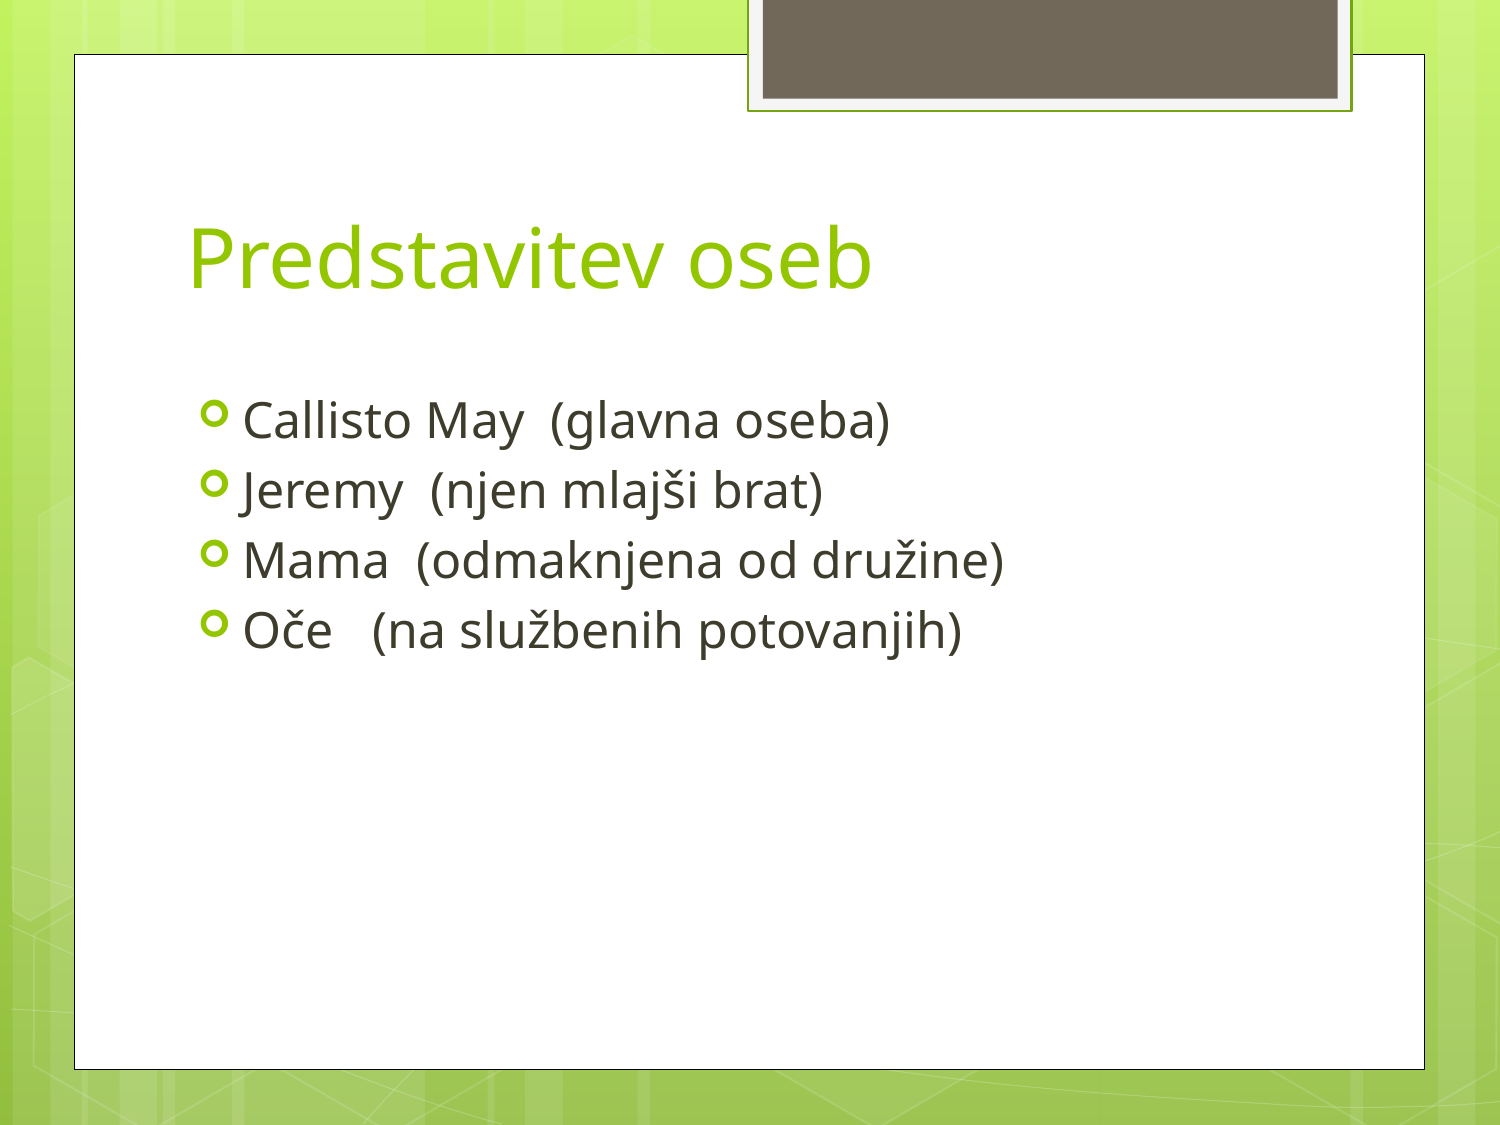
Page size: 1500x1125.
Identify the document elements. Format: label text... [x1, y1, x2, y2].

list Callisto May (glavna oseba) Jeremy (njen mlajši brat) Mama (odmaknjena od družine) Oče (na službenih potovanjih) [171, 381, 1283, 957]
title Predstavitev oseb [171, 125, 1324, 313]
